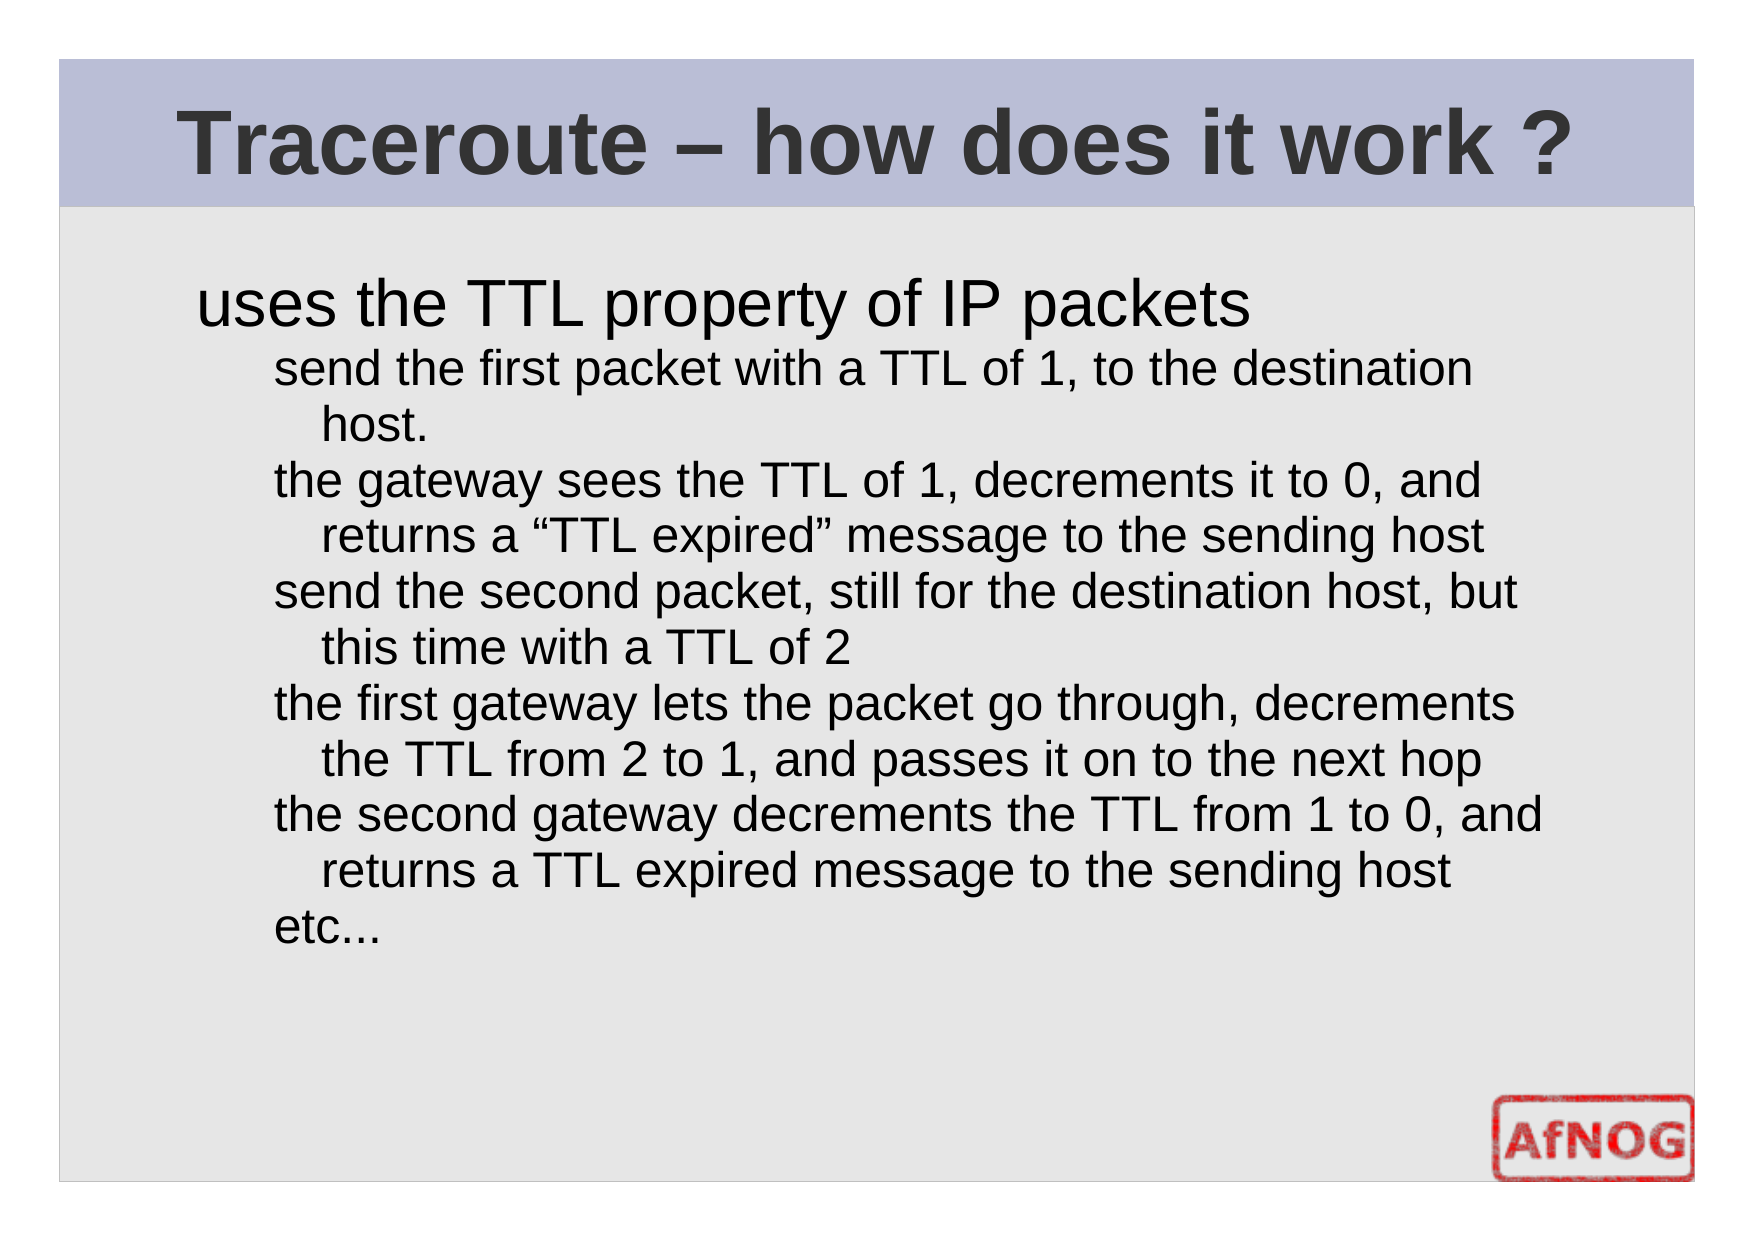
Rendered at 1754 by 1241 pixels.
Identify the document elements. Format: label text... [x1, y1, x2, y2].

list uses the TTL property of IP packets send the first packet with a TTL of 1, to the destination host. the gateway sees the TTL of 1, decrements it to 0, and returns a “TTL expired” message to the sending host send the second packet, still for the destination host, but this time with a TTL of 2 the first gateway lets the packet go through, decrements the TTL from 2 to 1, and passes it on to the next hop the second gateway decrements the TTL from 1 to 0, and returns a TTL expired message to the sending host etc... [179, 265, 1576, 1079]
picture [1490, 1092, 1695, 1182]
title Traceroute – how does it work ? [59, 48, 1695, 237]
